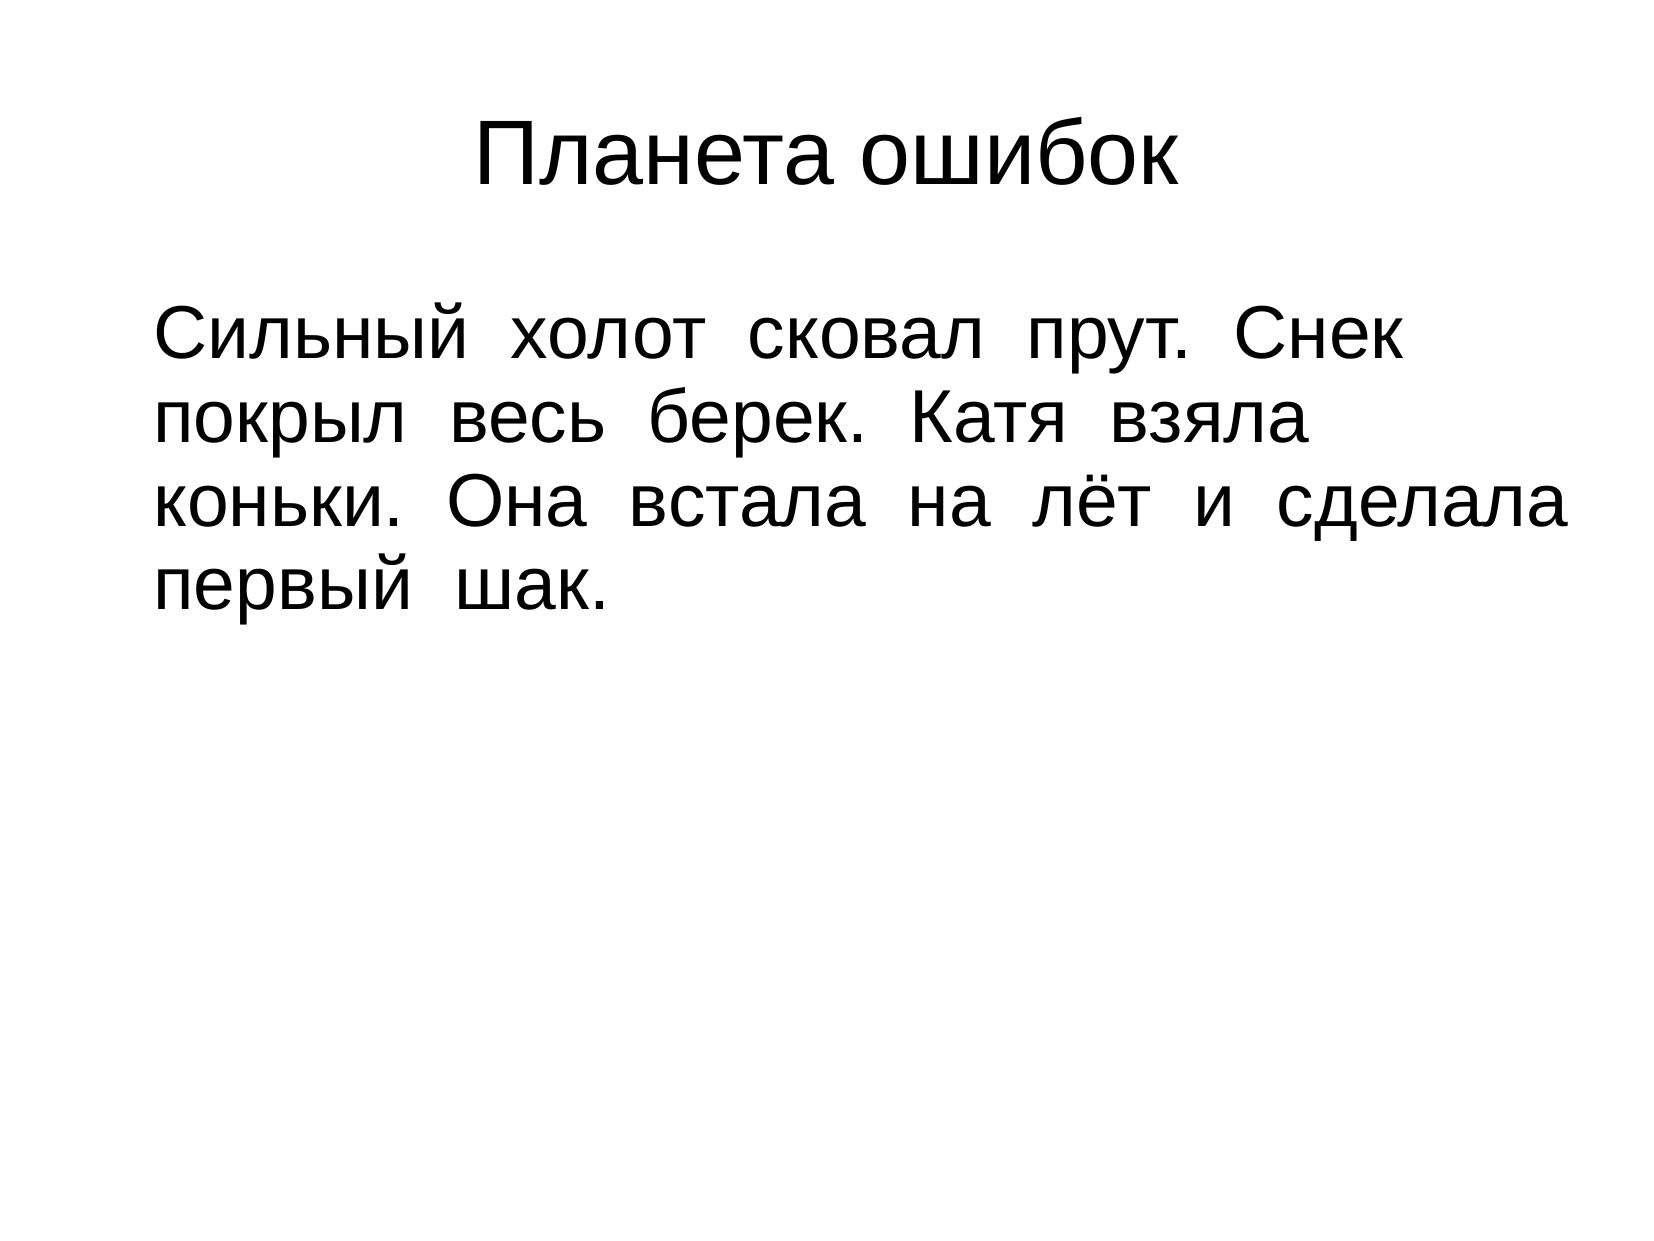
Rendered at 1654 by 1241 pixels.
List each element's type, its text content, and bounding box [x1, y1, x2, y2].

list Сильный холот сковал прут. Снек покрыл весь берек. Катя взяла коньки. Она встала на лёт и сделала первый шак. [82, 290, 1571, 1010]
title Планета ошибок [82, 49, 1571, 257]
